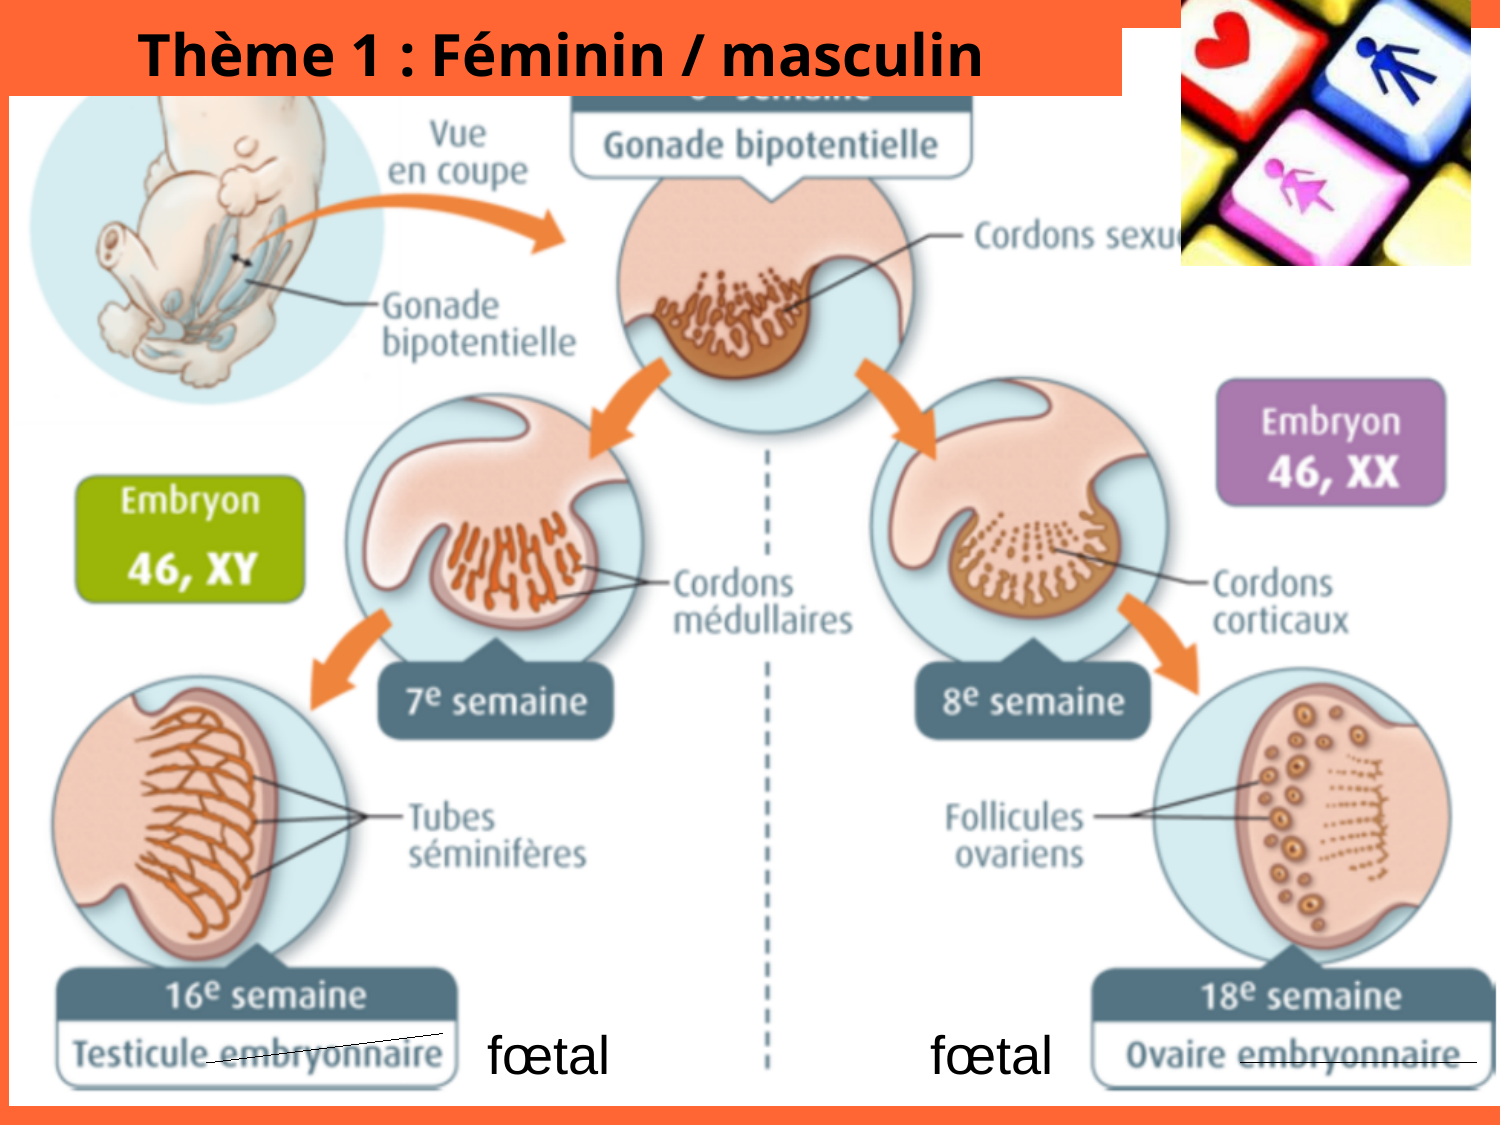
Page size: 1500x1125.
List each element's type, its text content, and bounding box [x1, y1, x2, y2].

text_box fœtal [472, 1012, 709, 1093]
text_box fœtal [915, 1012, 1152, 1093]
picture [9, 0, 1500, 1106]
text_box Thème 1 : Féminin / masculin [0, 0, 1122, 96]
